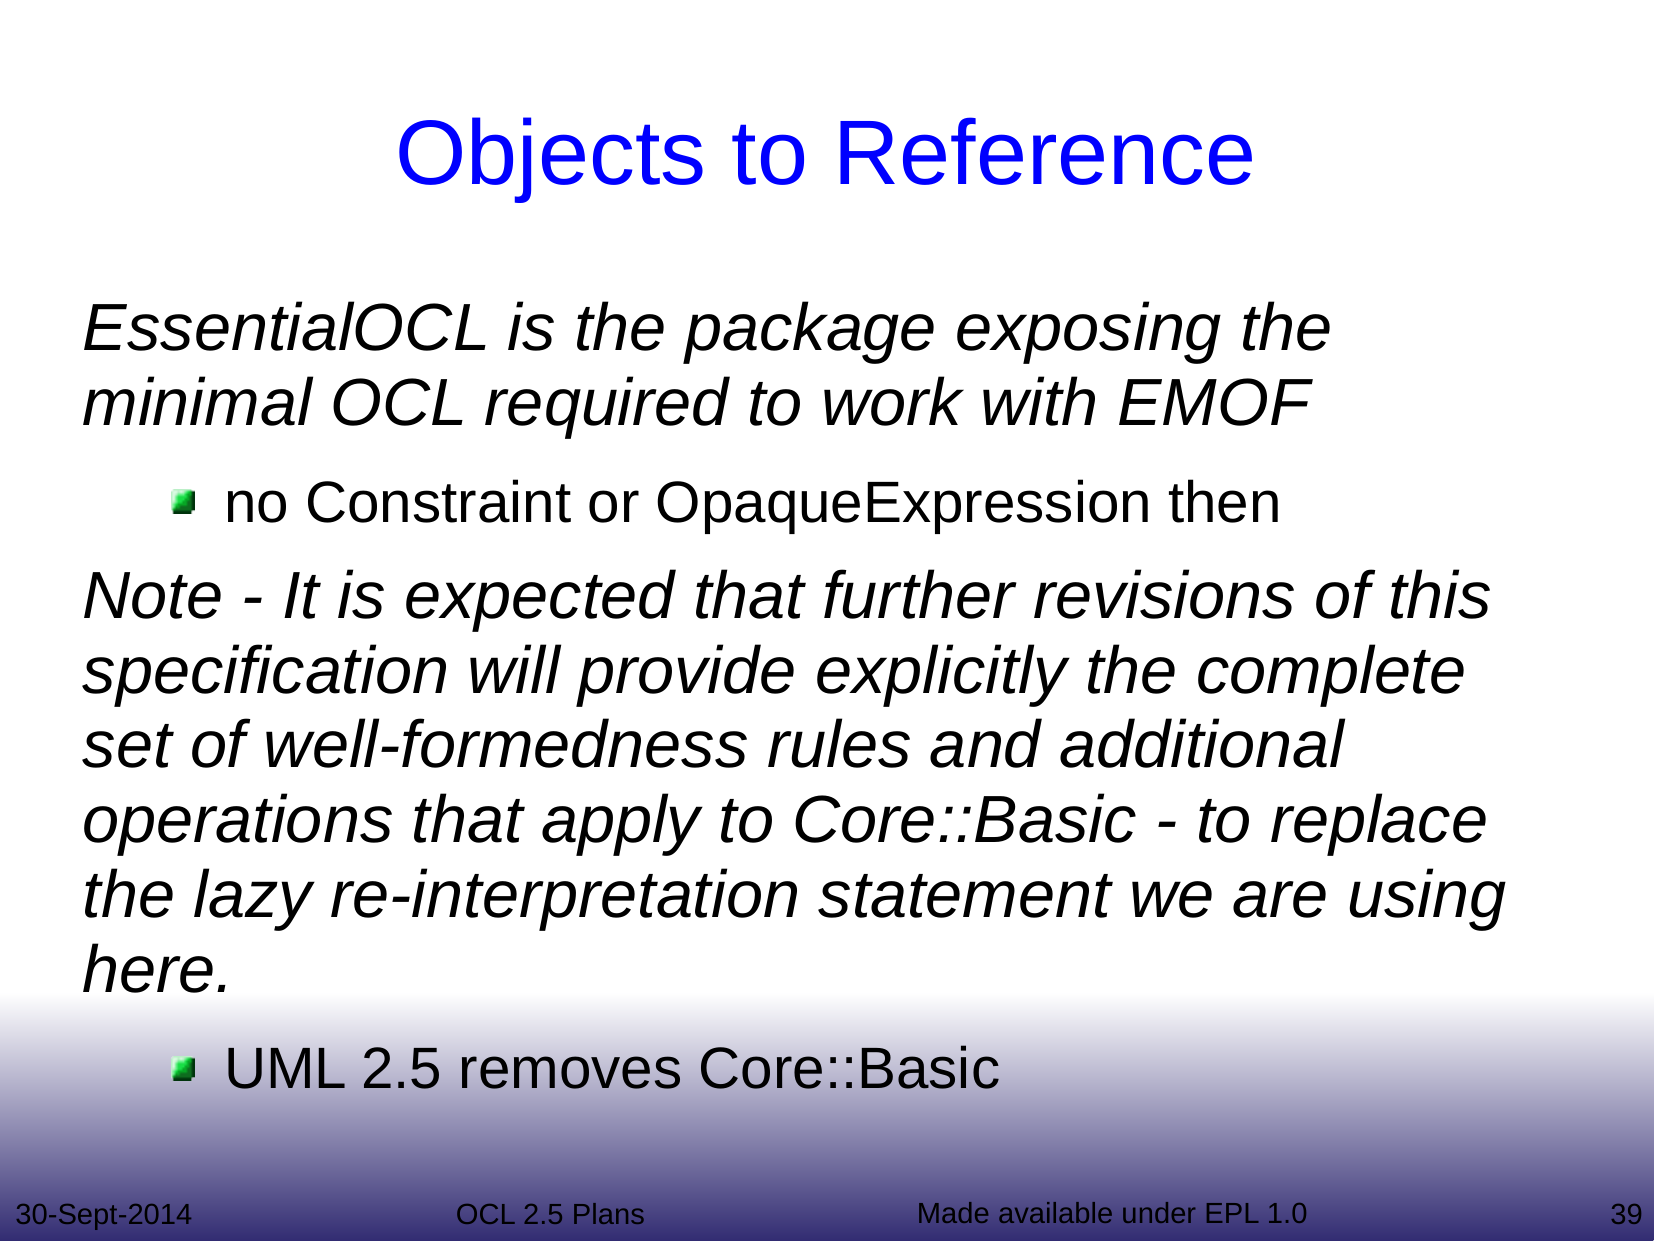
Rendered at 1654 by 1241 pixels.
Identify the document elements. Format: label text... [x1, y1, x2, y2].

title Objects to Reference [82, 49, 1571, 257]
list EssentialOCL is the package exposing the minimal OCL required to work with EMOF no Constraint or OpaqueExpression then Note - It is expected that further revisions of this specification will provide explicitly the complete set of well-formedness rules and additional operations that apply to Core::Basic - to replace the lazy re-interpretation statement we are using here. UML 2.5 removes Core::Basic [82, 290, 1571, 1109]
